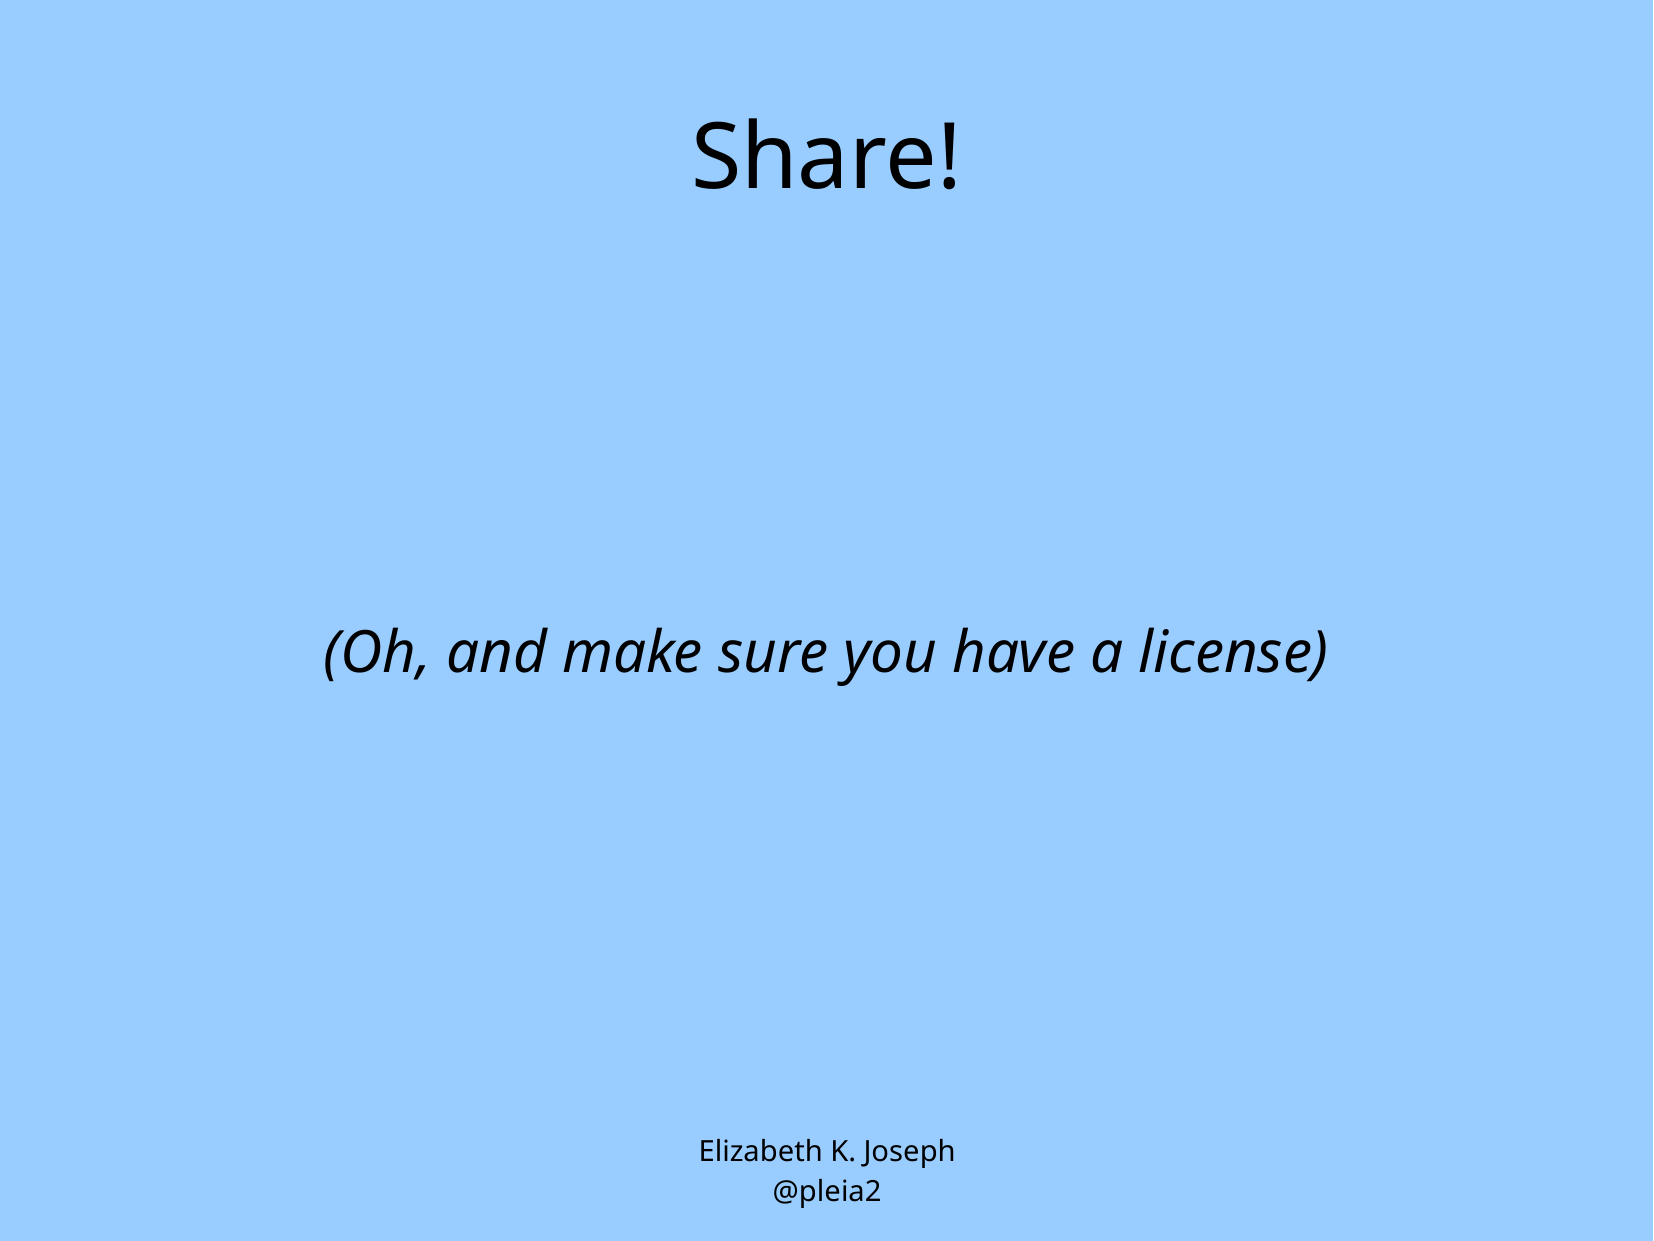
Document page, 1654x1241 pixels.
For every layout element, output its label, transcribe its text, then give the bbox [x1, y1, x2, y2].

subtitle (Oh, and make sure you have a license) [82, 290, 1571, 1010]
title Share! [82, 49, 1571, 257]
